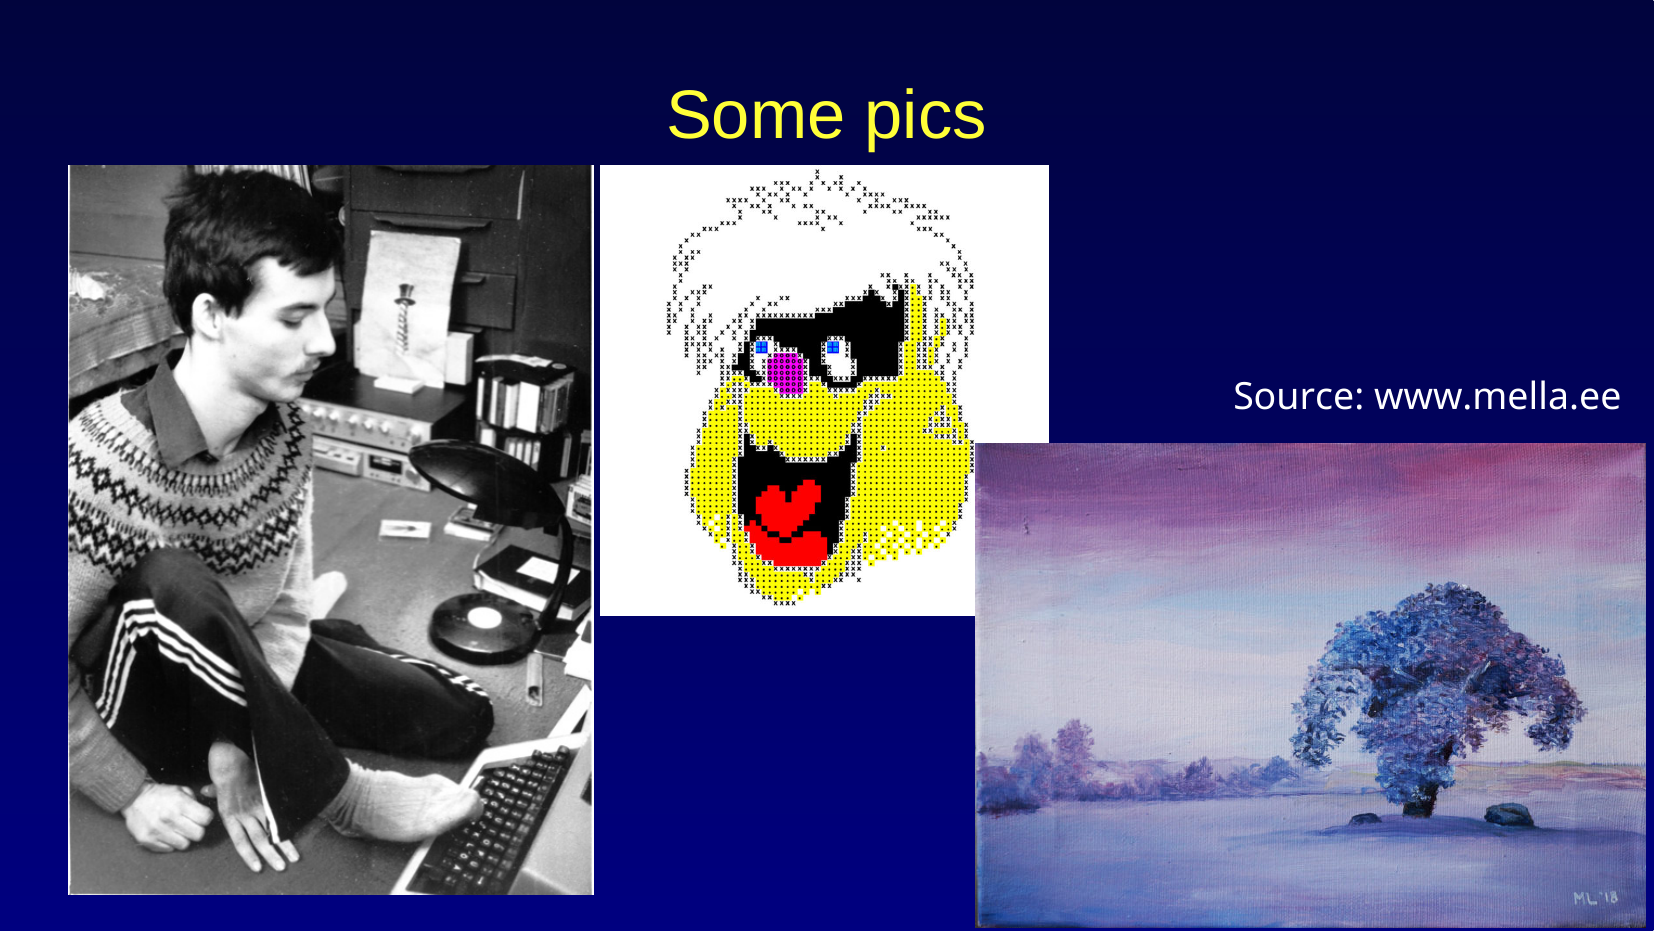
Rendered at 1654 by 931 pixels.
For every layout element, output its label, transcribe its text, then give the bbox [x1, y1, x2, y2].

text_box Source: www.mella.ee [1233, 369, 1639, 435]
title Some pics [82, 37, 1571, 193]
picture [68, 165, 594, 895]
picture [600, 165, 1646, 928]
